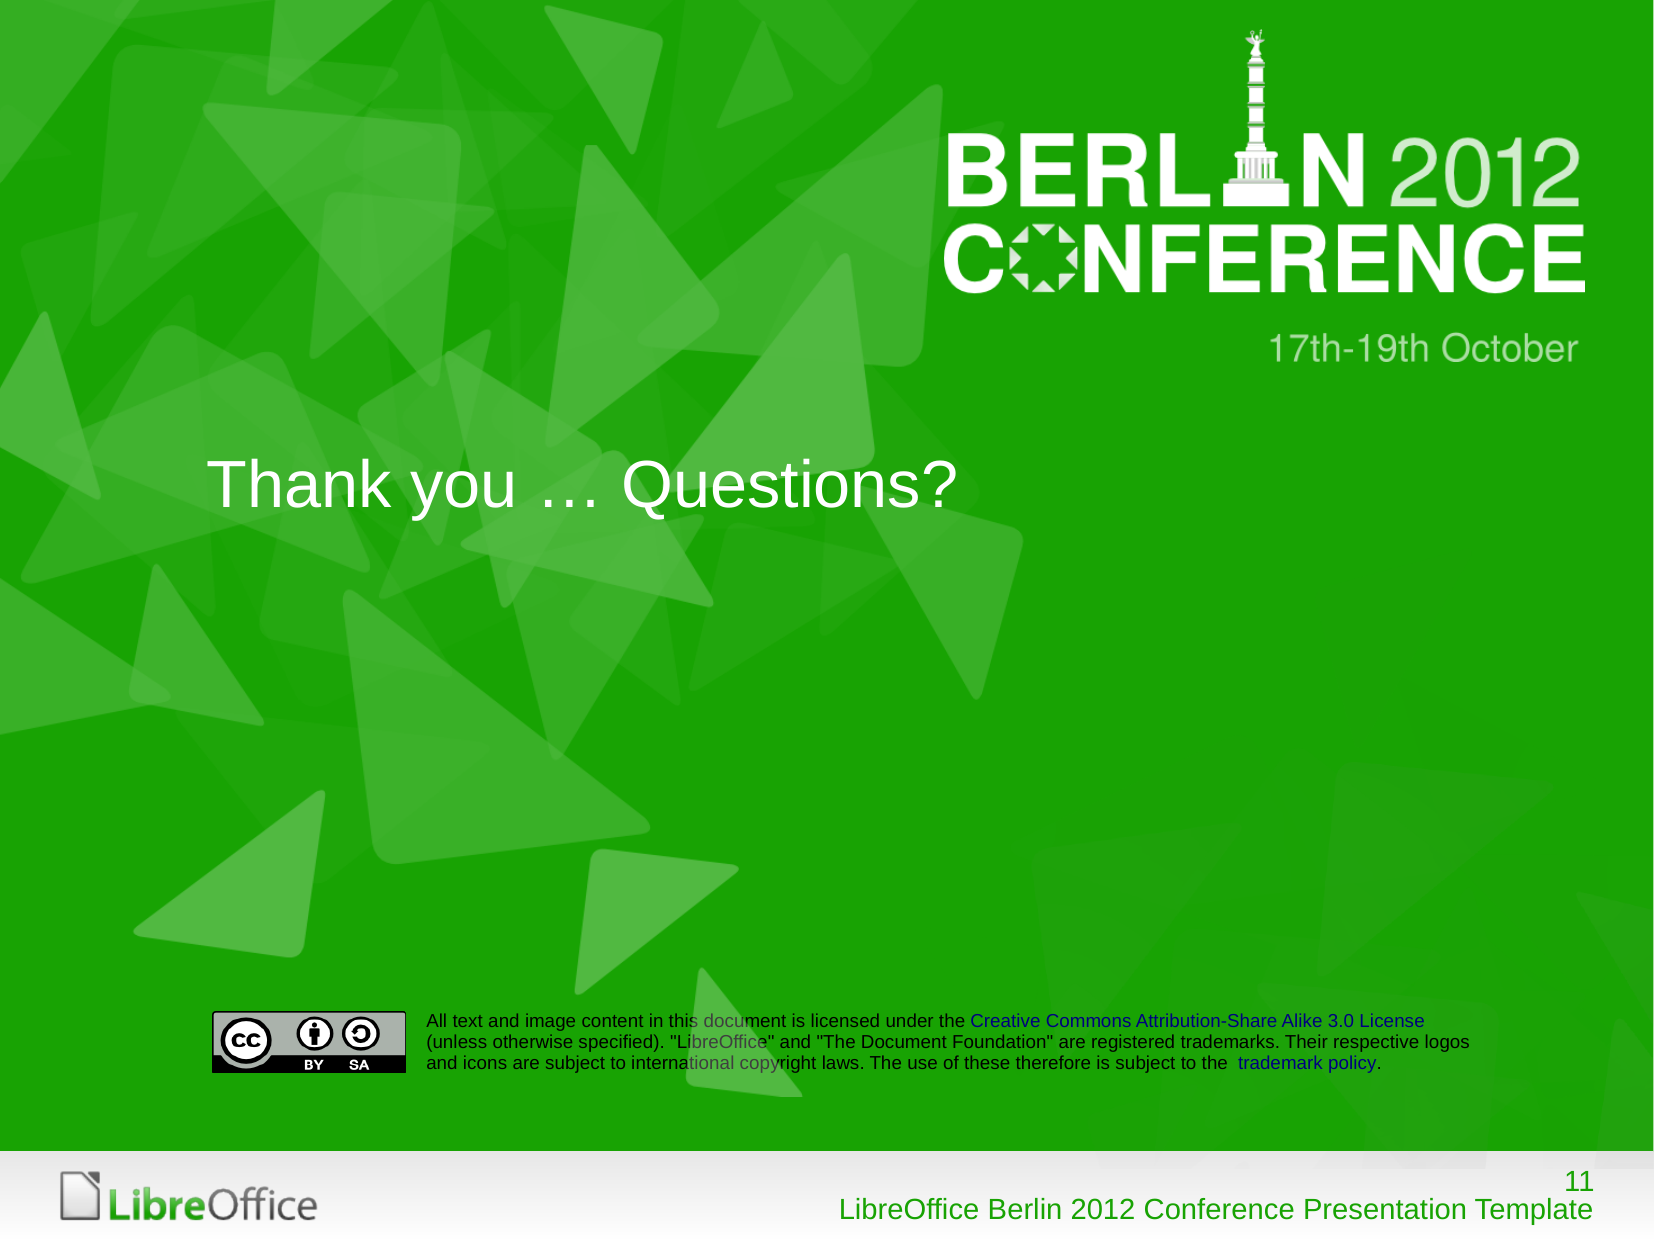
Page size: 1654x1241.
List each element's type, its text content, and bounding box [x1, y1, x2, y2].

picture [0, 0, 1654, 1169]
title Thank you … Questions? [206, 395, 1477, 573]
picture [41, 1152, 337, 1240]
